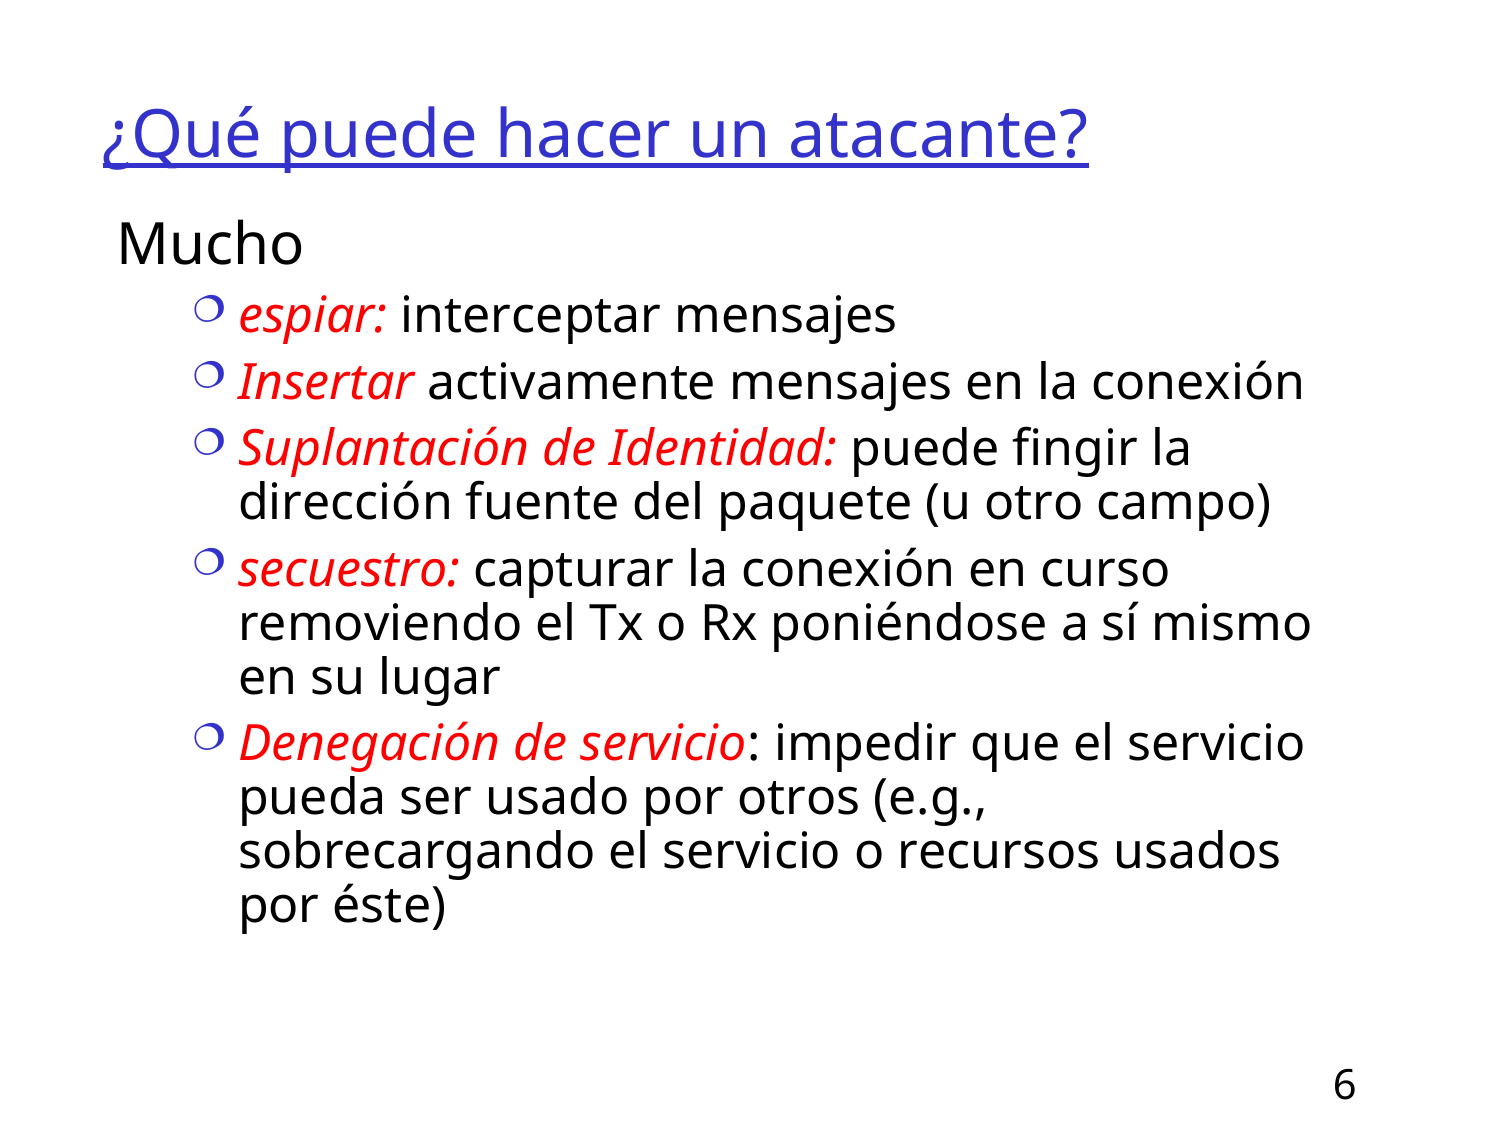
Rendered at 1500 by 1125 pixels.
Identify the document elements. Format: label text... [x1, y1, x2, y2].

list Mucho espiar: interceptar mensajes Insertar activamente mensajes en la conexión Suplantación de Identidad: puede fingir la dirección fuente del paquete (u otro campo) secuestro: capturar la conexión en curso removiendo el Tx o Rx poniéndose a sí mismo en su lugar Denegación de servicio: impedir que el servicio pueda ser usado por otros (e.g., sobrecargando el servicio o recursos usados por éste) [101, 206, 1377, 970]
title ¿Qué puede hacer un atacante? [87, 37, 1437, 225]
